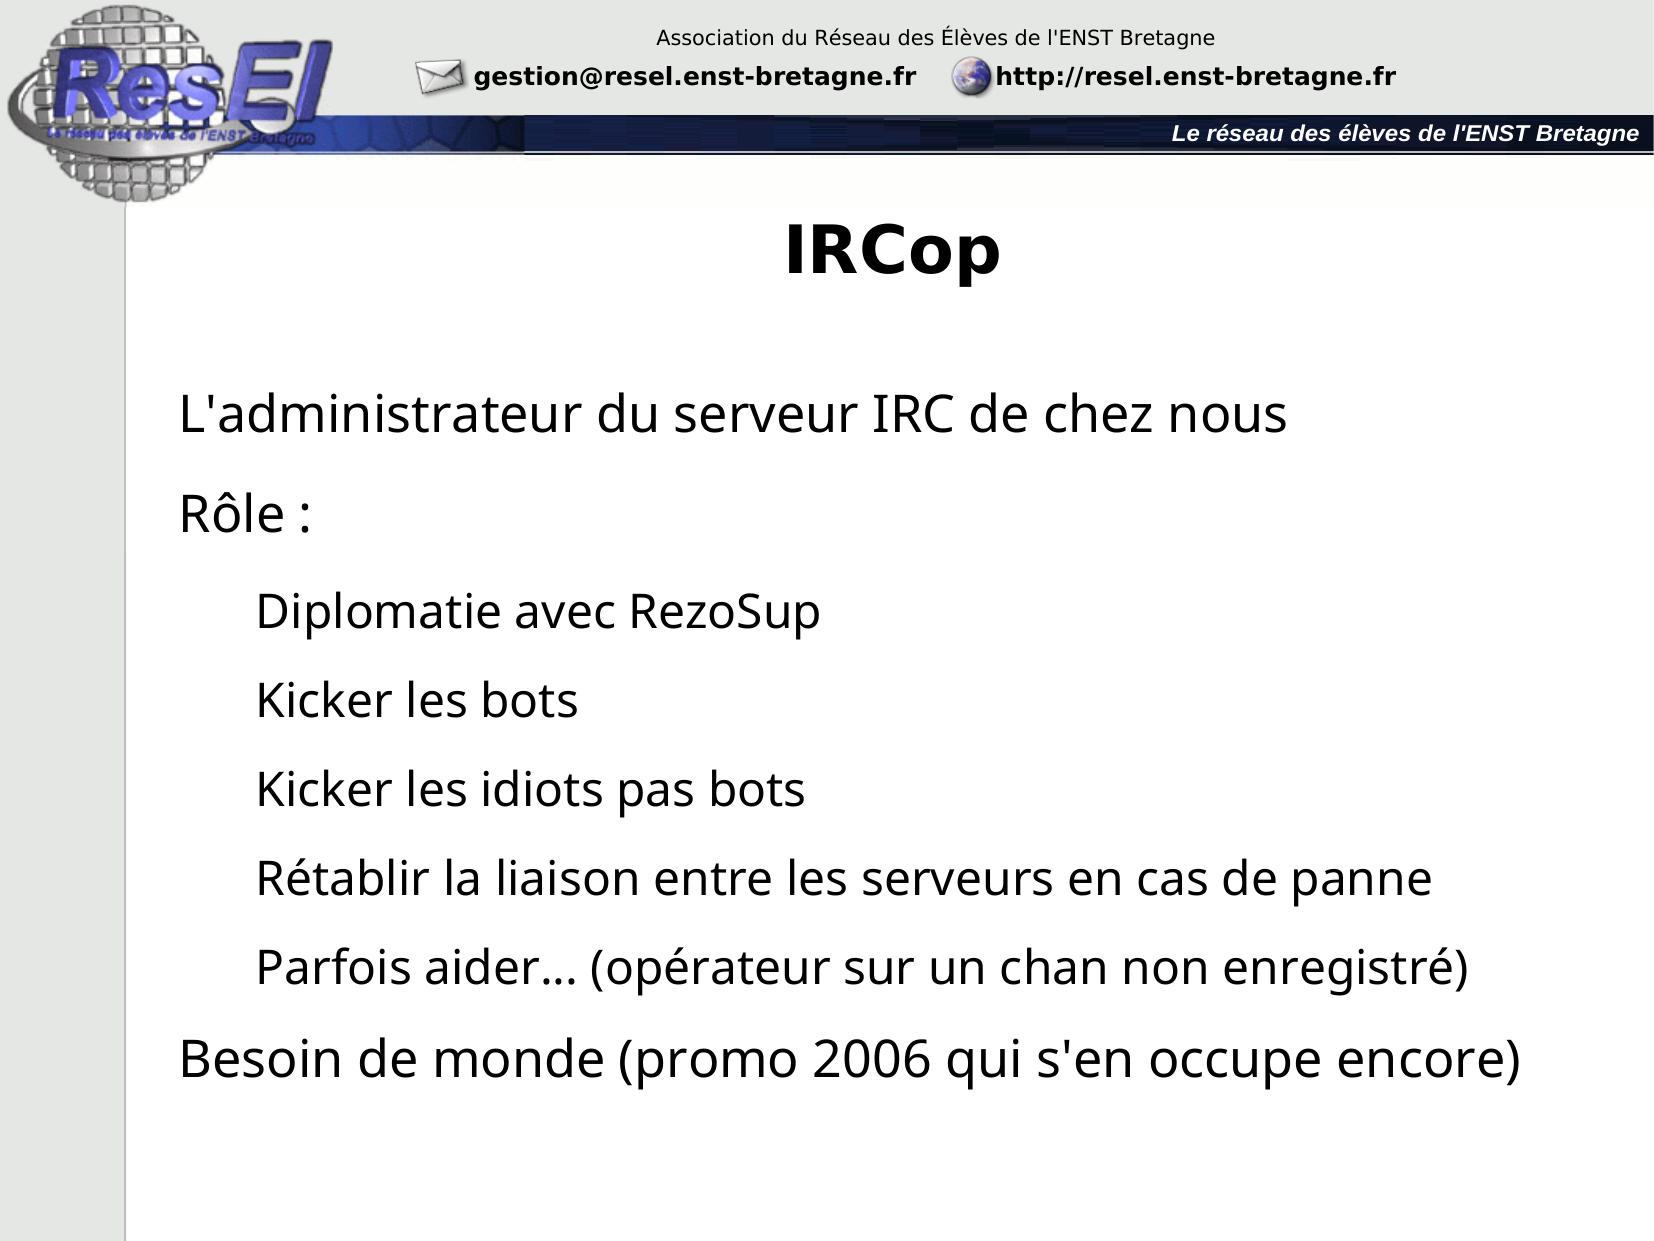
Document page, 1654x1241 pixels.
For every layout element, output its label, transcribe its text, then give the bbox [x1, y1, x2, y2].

title IRCop [195, 169, 1590, 333]
picture [0, 0, 1654, 1241]
list L'administrateur du serveur IRC de chez nous Rôle : Diplomatie avec RezoSup Kicker les bots Kicker les idiots pas bots Rétablir la liaison entre les serveurs en cas de panne Parfois aider... (opérateur sur un chan non enregistré) Besoin de monde (promo 2006 qui s'en occupe encore) [161, 376, 1619, 1198]
